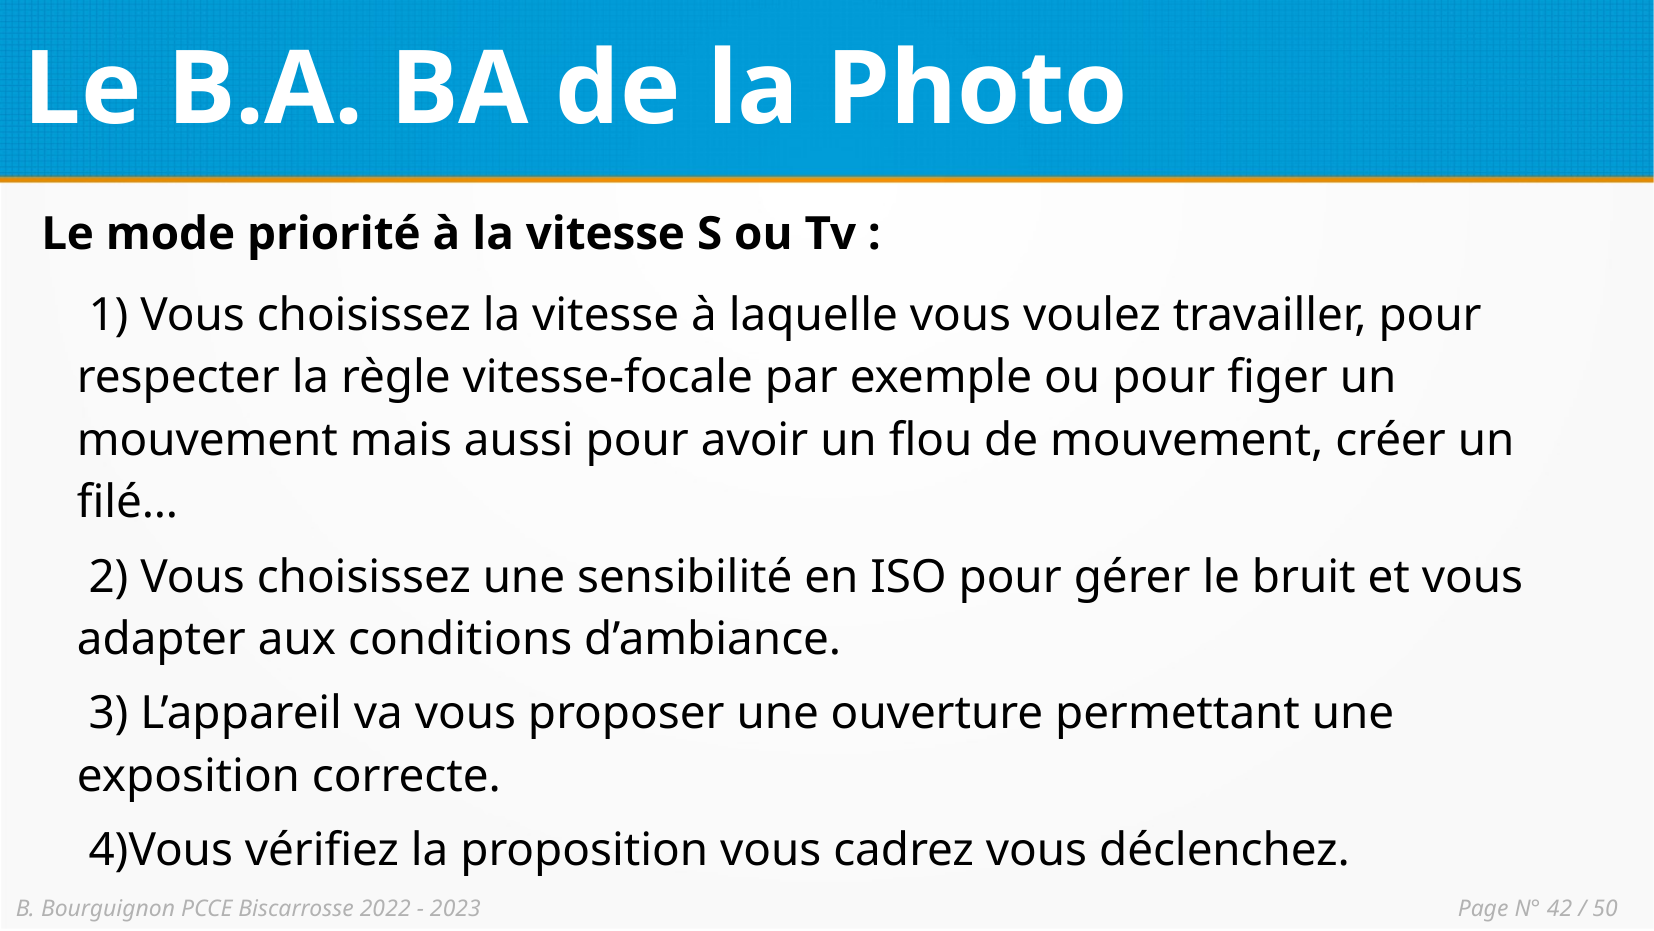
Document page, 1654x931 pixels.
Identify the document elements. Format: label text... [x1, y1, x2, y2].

text_box Le mode priorité à la vitesse S ou Tv : Vous choisissez la vitesse à laquelle vous voulez travailler, pour respecter la règle vitesse-focale par exemple ou pour figer un mouvement mais aussi pour avoir un flou de mouvement, créer un filé… Vous choisissez une sensibilité en ISO pour gérer le bruit et vous adapter aux conditions d’ambiance. L’appareil va vous proposer une ouverture permettant une exposition correcte. Vous vérifiez la proposition vous cadrez vous déclenchez. [35, 194, 1607, 840]
title Le B.A. BA de la Photo [23, 11, 1630, 154]
picture [0, 175, 1654, 931]
